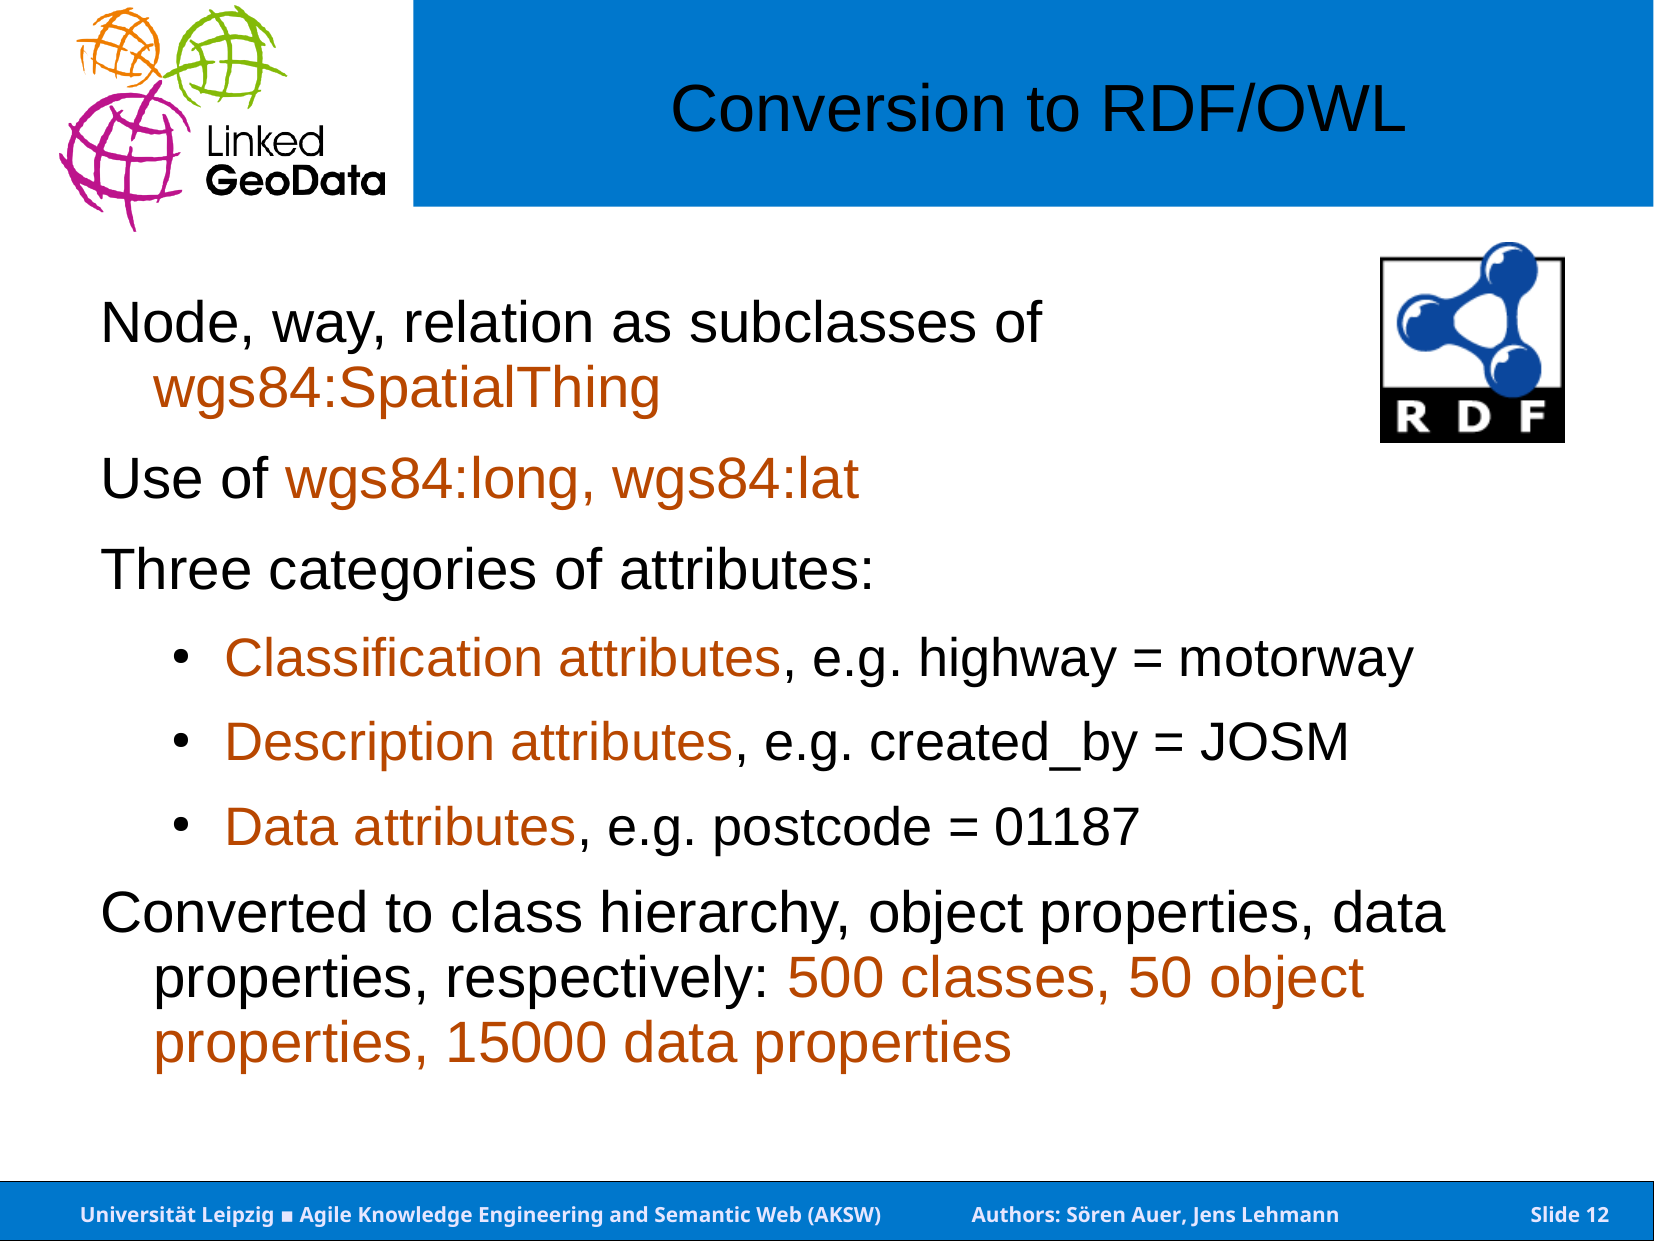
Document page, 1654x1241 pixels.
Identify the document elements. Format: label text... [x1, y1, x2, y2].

picture [59, 5, 385, 232]
title Conversion to RDF/OWL [442, 38, 1636, 178]
picture [1380, 242, 1565, 443]
list Node, way, relation as subclasses of wgs84:SpatialThing Use of wgs84:long, wgs84:lat Three categories of attributes: Classification attributes, e.g. highway = motorway Description attributes, e.g. created_by = JOSM Data attributes, e.g. postcode = 01187 Converted to class hierarchy, object properties, data properties, respectively: 500 classes, 50 object properties, 15000 data properties [82, 290, 1477, 1094]
